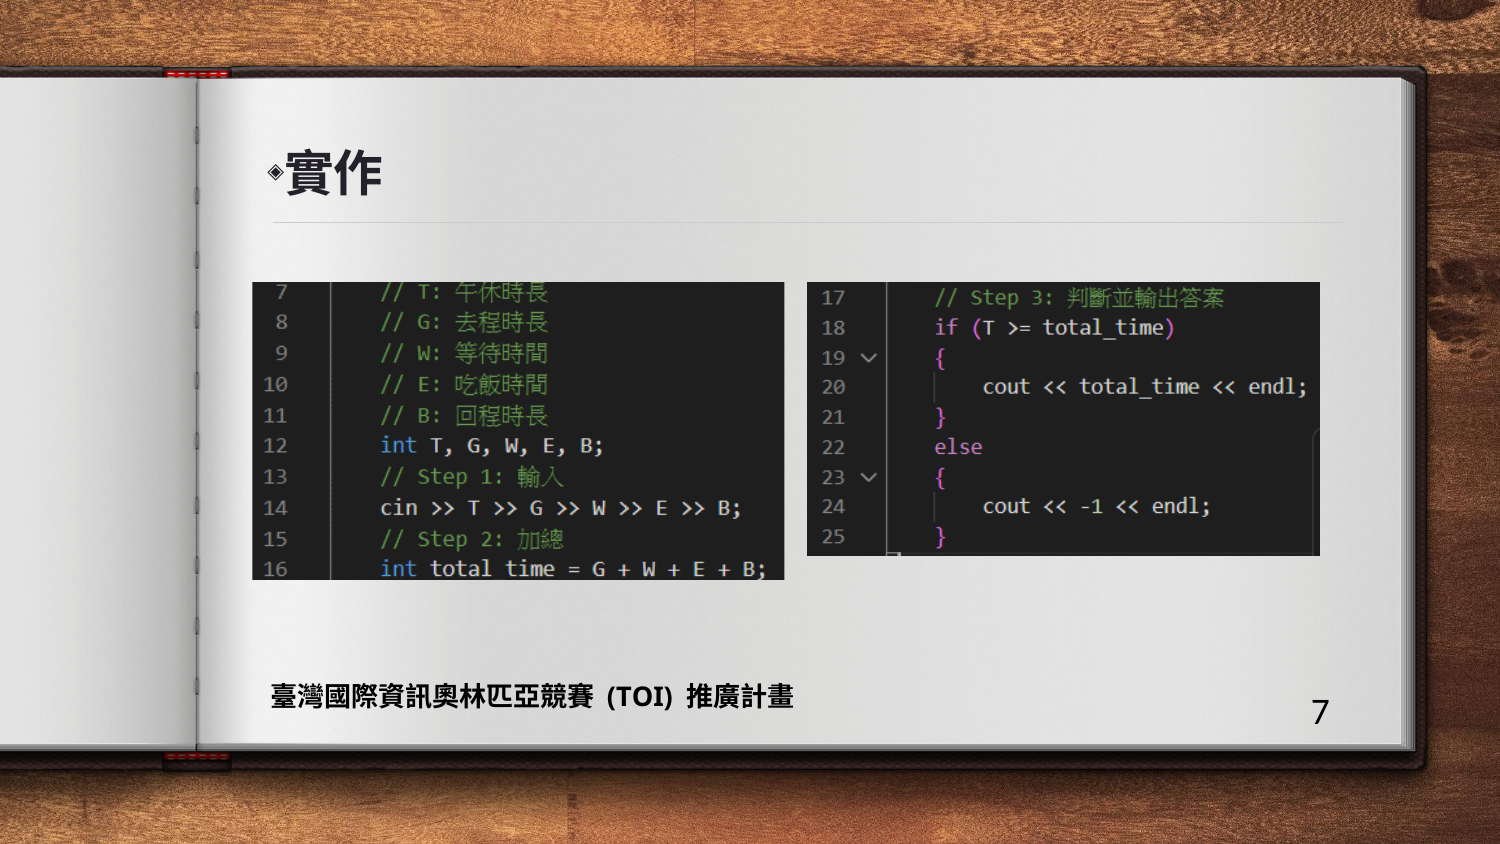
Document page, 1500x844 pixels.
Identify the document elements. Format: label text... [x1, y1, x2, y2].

text_box 7 [1295, 672, 1386, 737]
picture [807, 282, 1320, 556]
list 實作 [252, 126, 1194, 216]
picture [252, 282, 785, 580]
